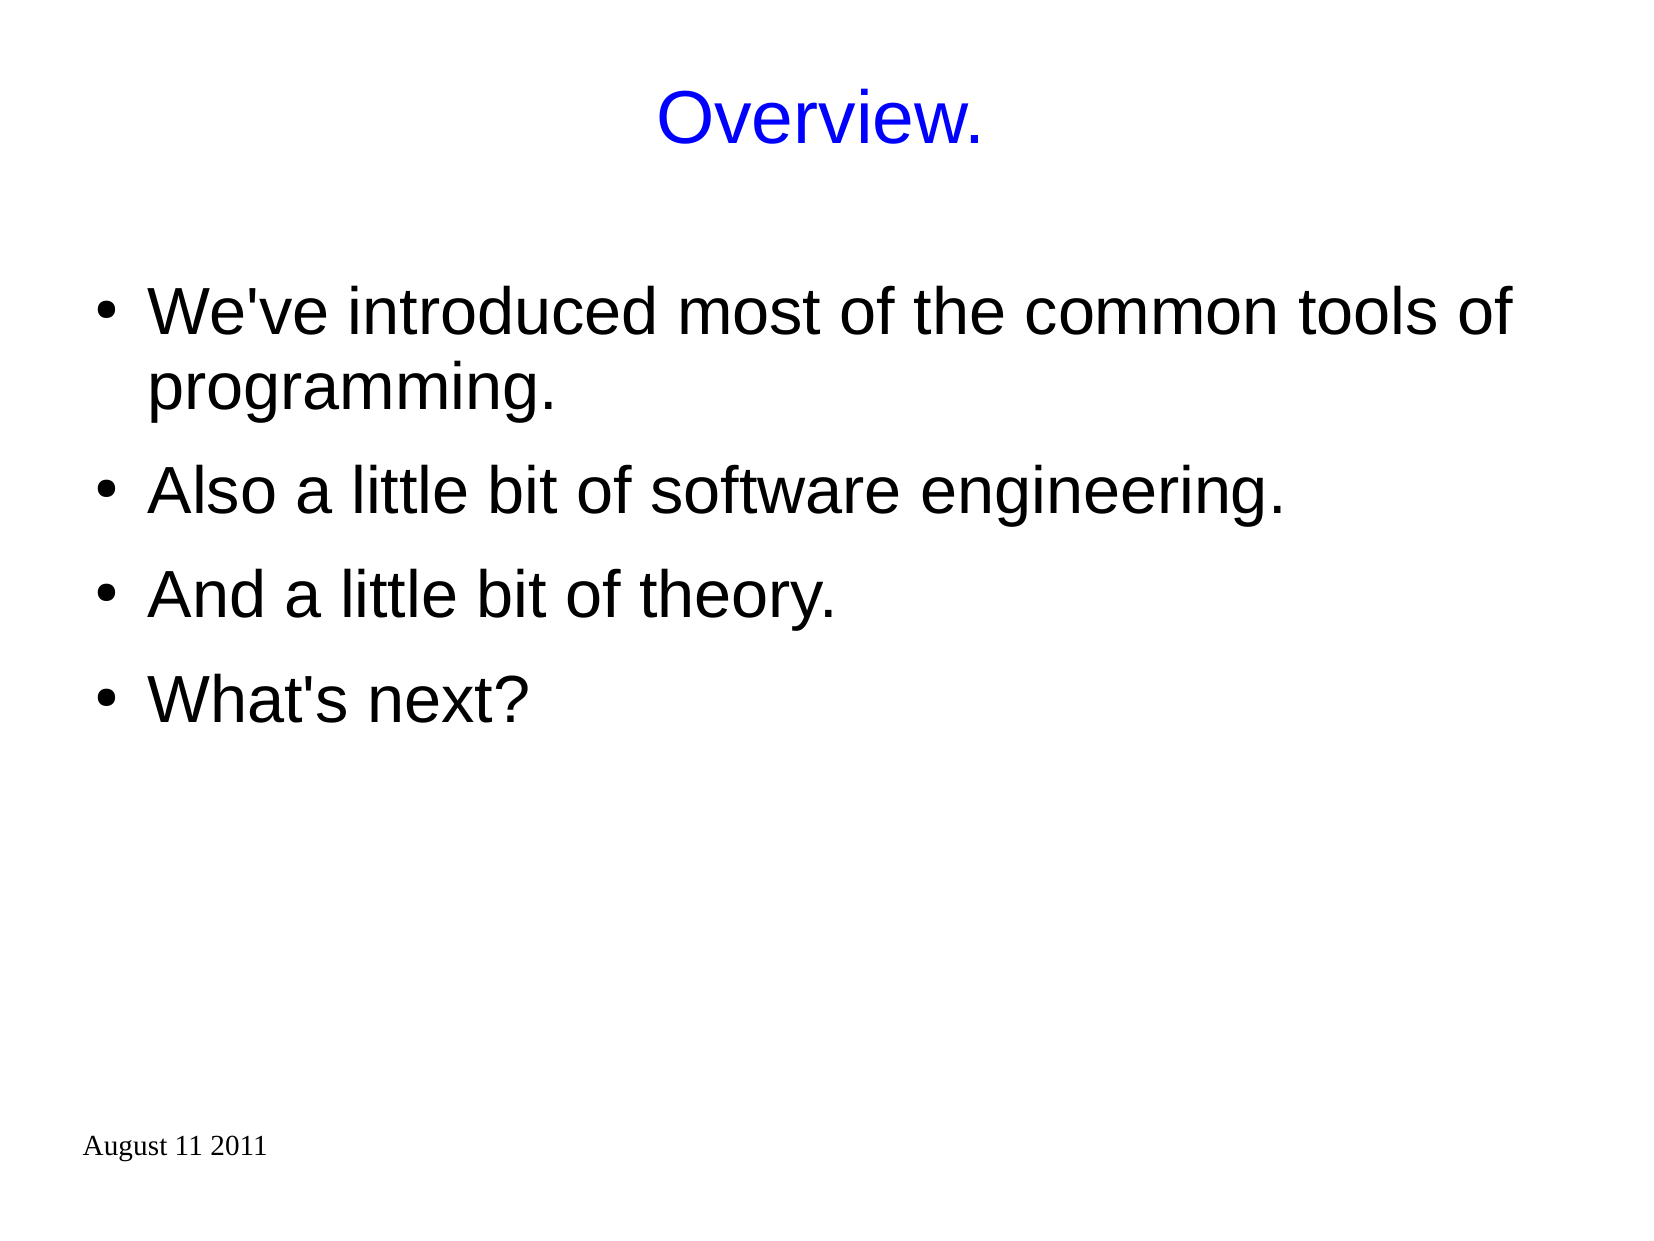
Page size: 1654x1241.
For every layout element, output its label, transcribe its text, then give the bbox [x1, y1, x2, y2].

list We've introduced most of the common tools of programming. Also a little bit of software engineering. And a little bit of theory. What's next? [76, 274, 1565, 1093]
title Overview. [76, 58, 1565, 178]
